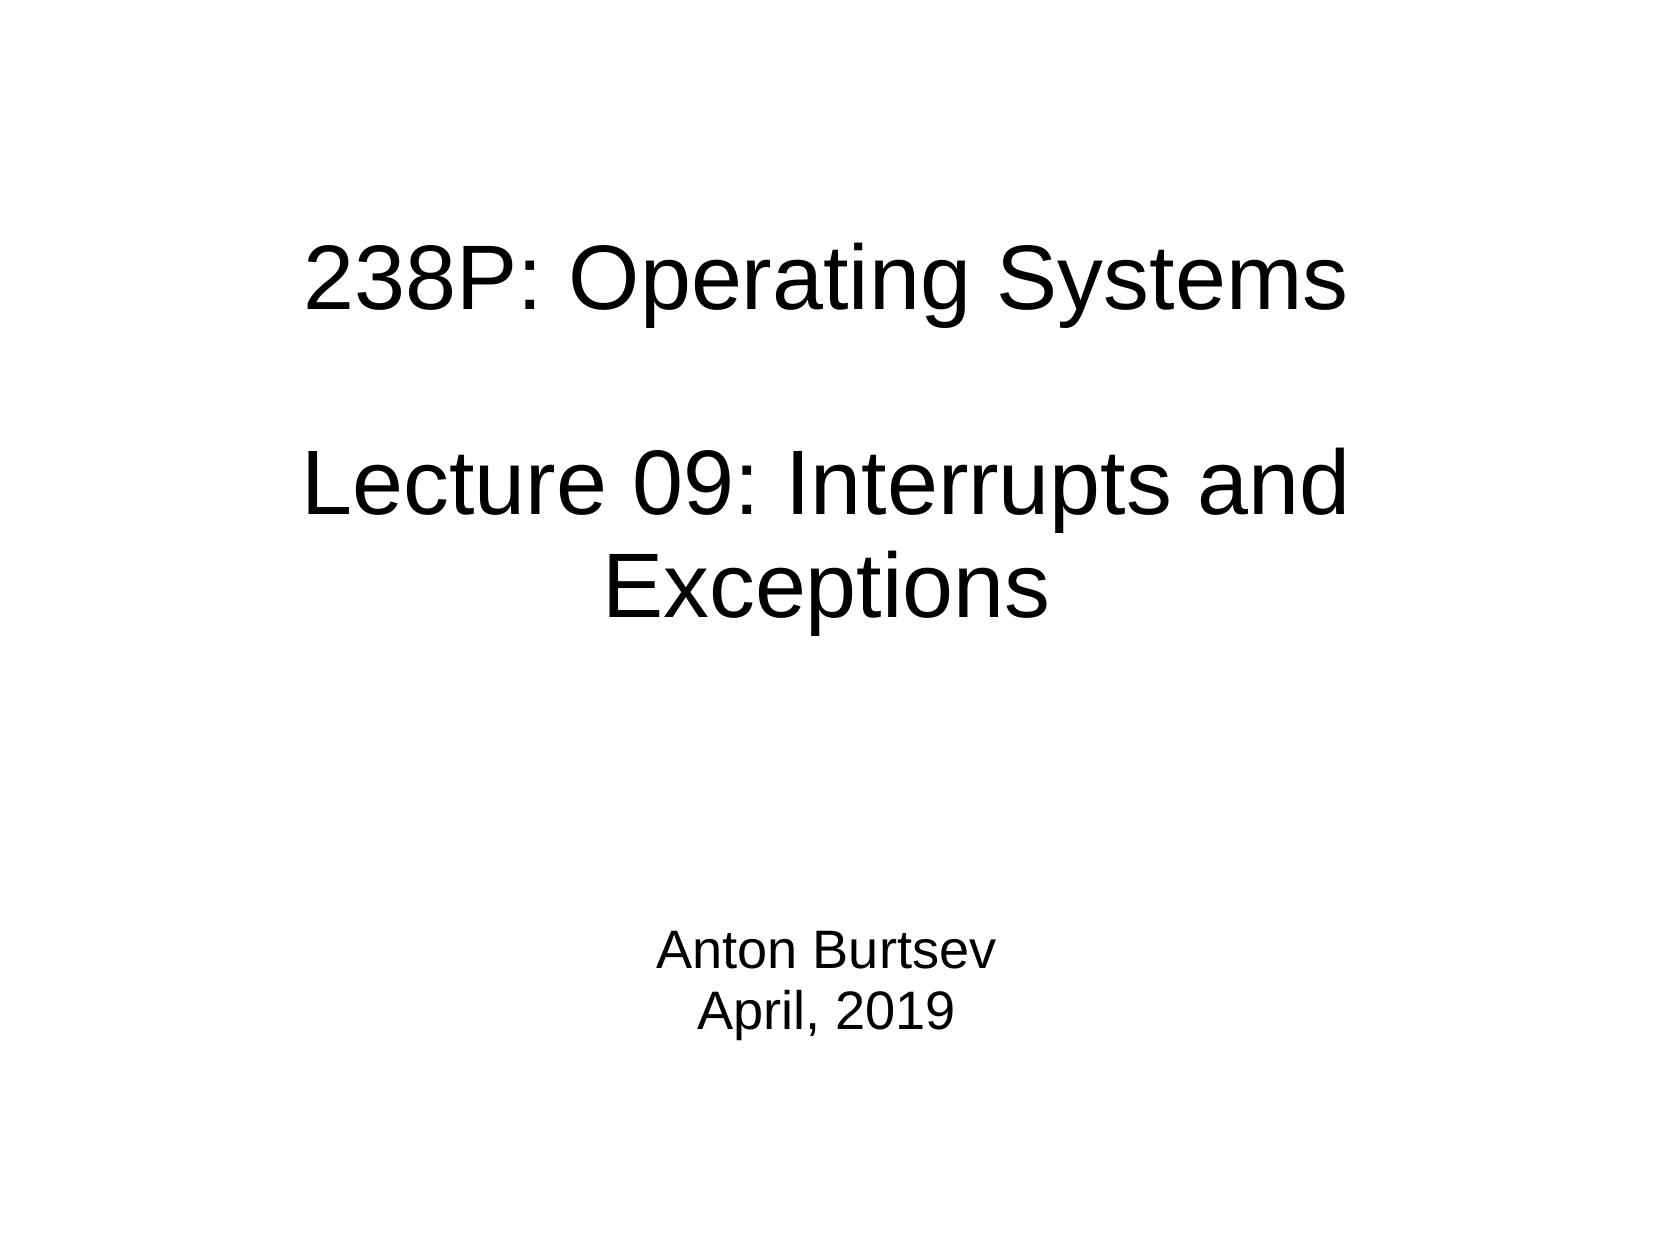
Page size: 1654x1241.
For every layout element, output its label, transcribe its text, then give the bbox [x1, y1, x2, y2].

subtitle Anton Burtsev April, 2019 [82, 637, 1571, 1109]
title 238P: Operating Systems Lecture 09: Interrupts and Exceptions [82, 113, 1571, 637]
